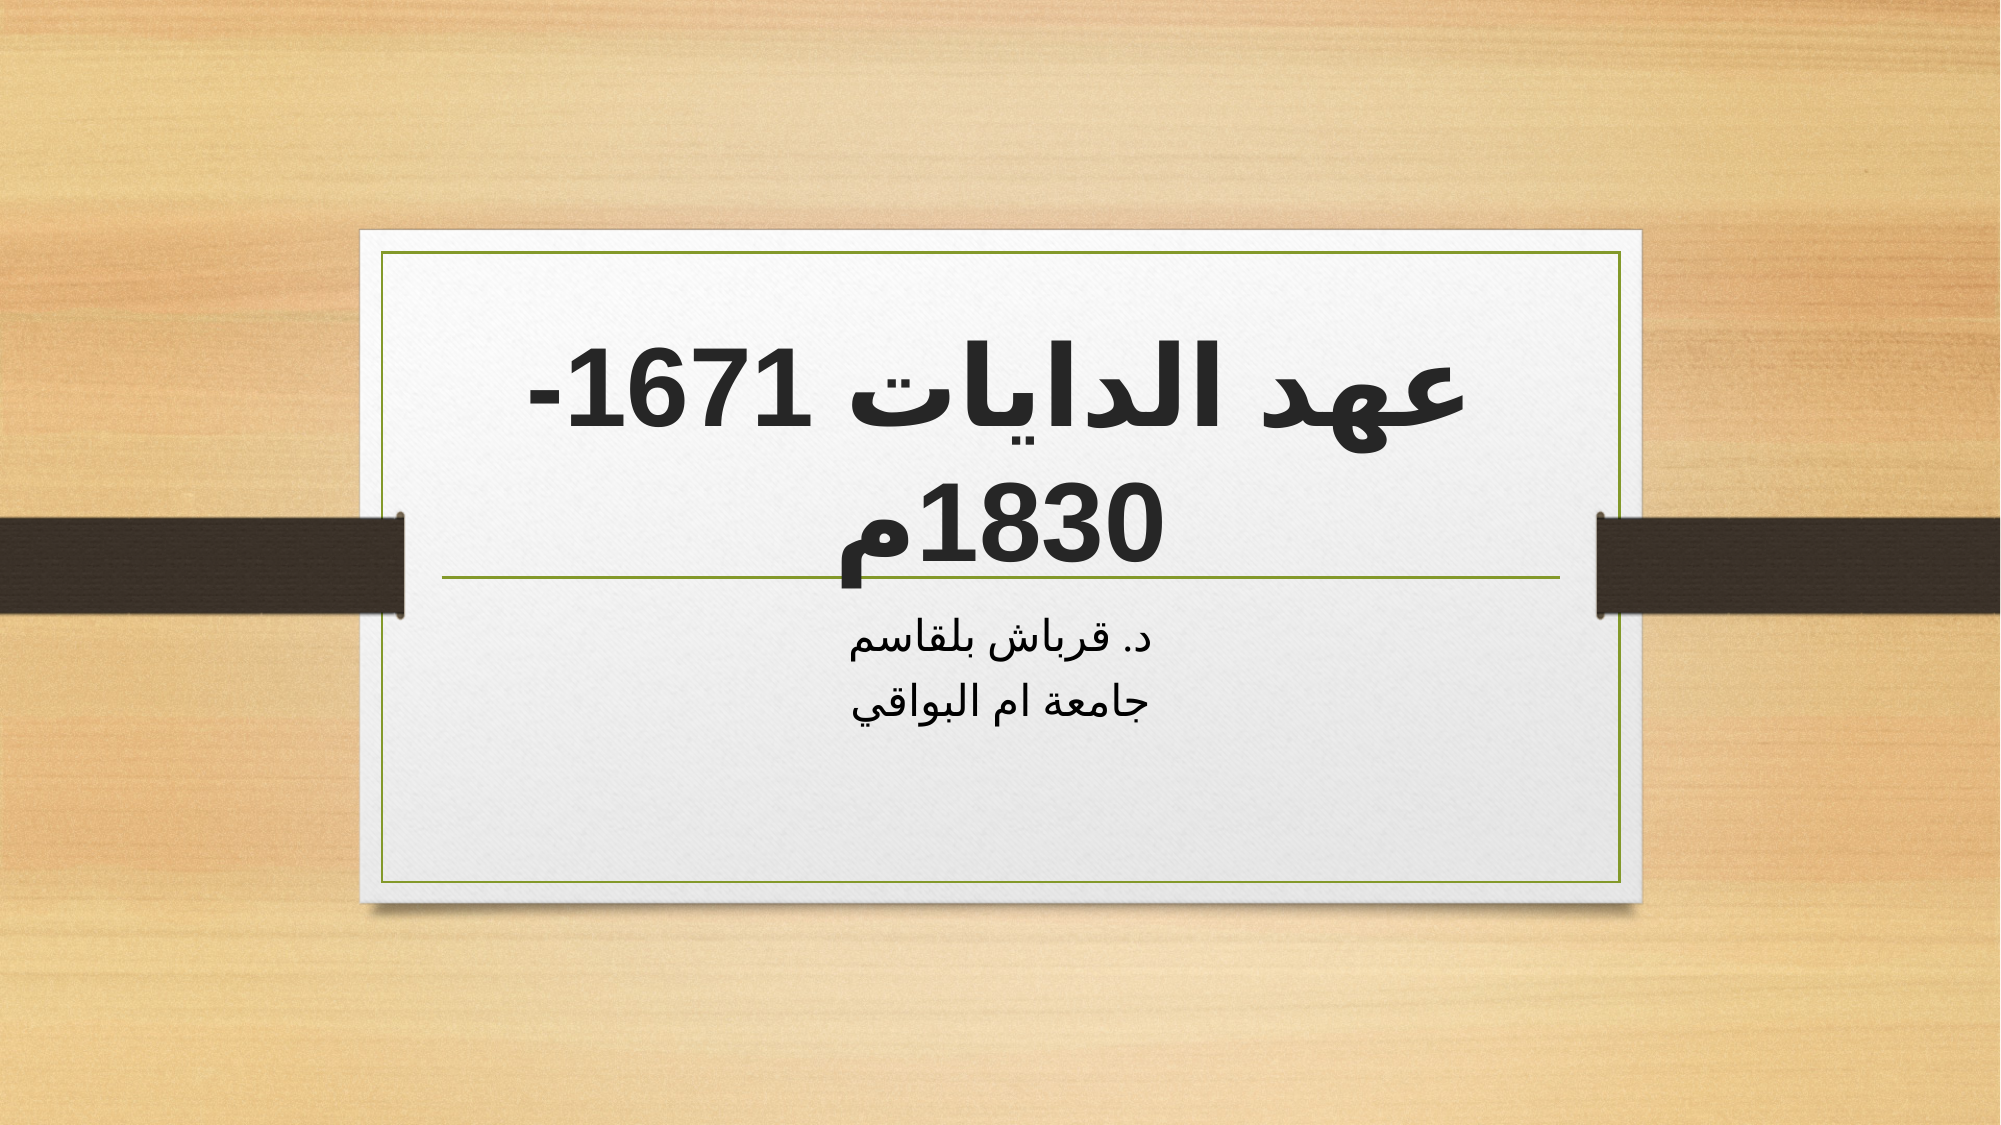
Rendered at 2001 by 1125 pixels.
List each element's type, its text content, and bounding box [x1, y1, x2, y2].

title عهد الدايات 1671-1830م [441, 306, 1560, 556]
subtitle د. قرباش بلقاسم جامعة ام البواقي [441, 600, 1560, 817]
